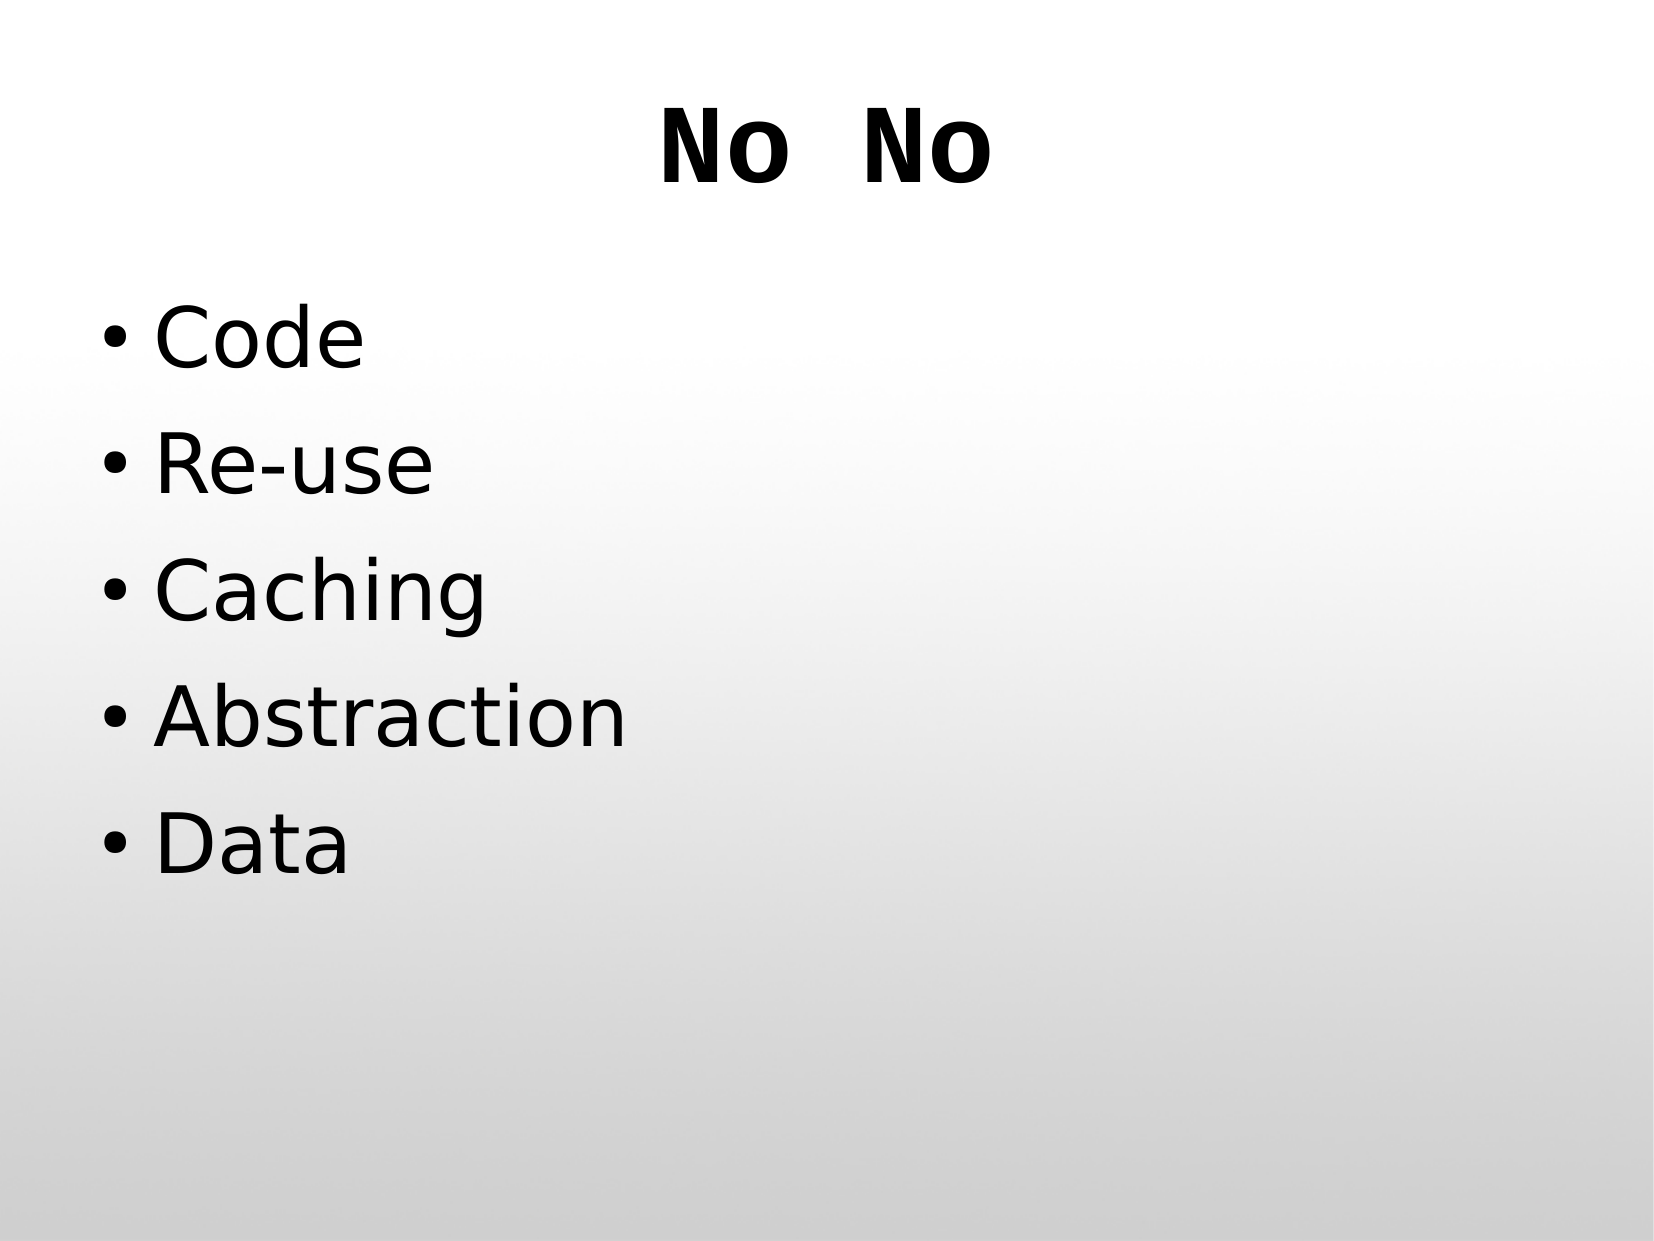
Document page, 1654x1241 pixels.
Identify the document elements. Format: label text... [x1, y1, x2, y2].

list Code Re-use Caching Abstraction Data [82, 290, 1571, 1182]
picture [0, 0, 1654, 1241]
title No No [82, 49, 1571, 257]
